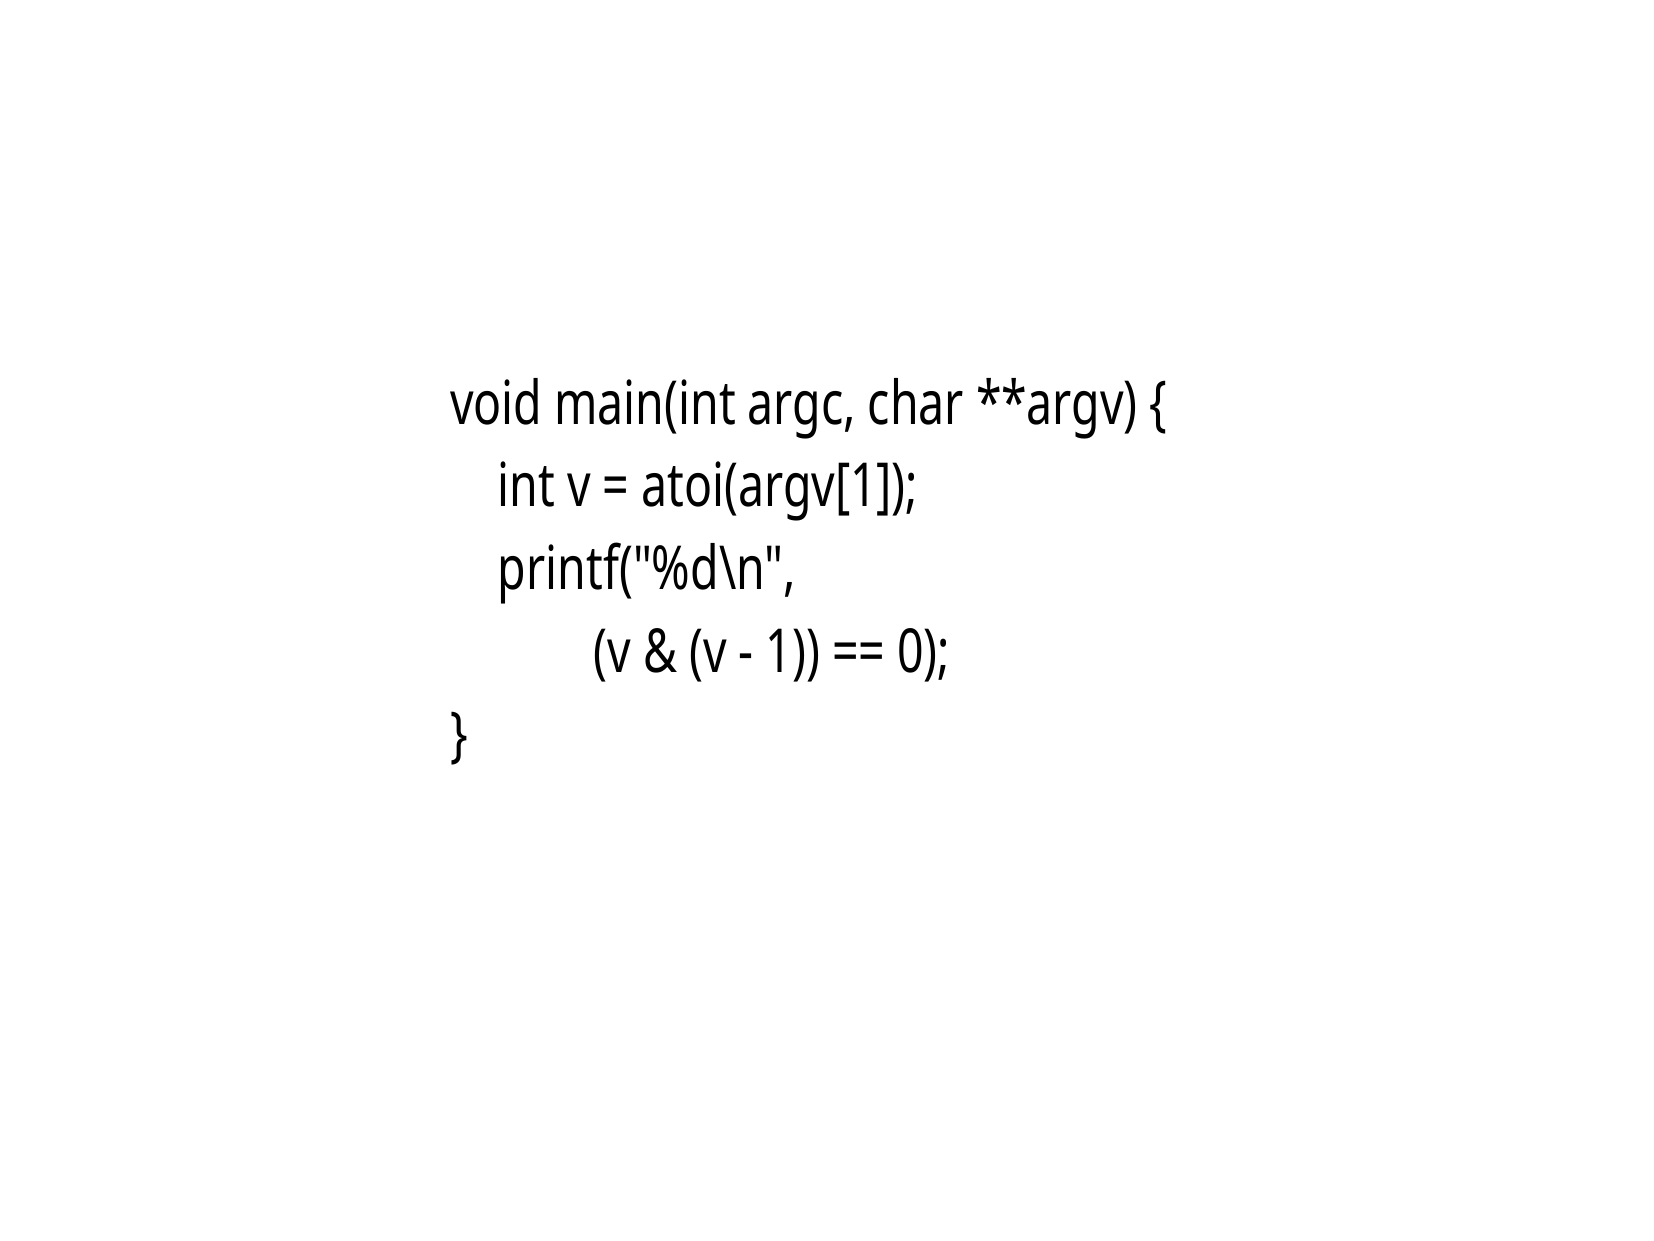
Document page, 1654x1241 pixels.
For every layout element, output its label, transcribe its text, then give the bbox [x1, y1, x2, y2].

text_box void main(int argc, char **argv) { int v = atoi(argv[1]); printf("%d\n", (v & (v - 1)) == 0); } [435, 351, 1186, 780]
